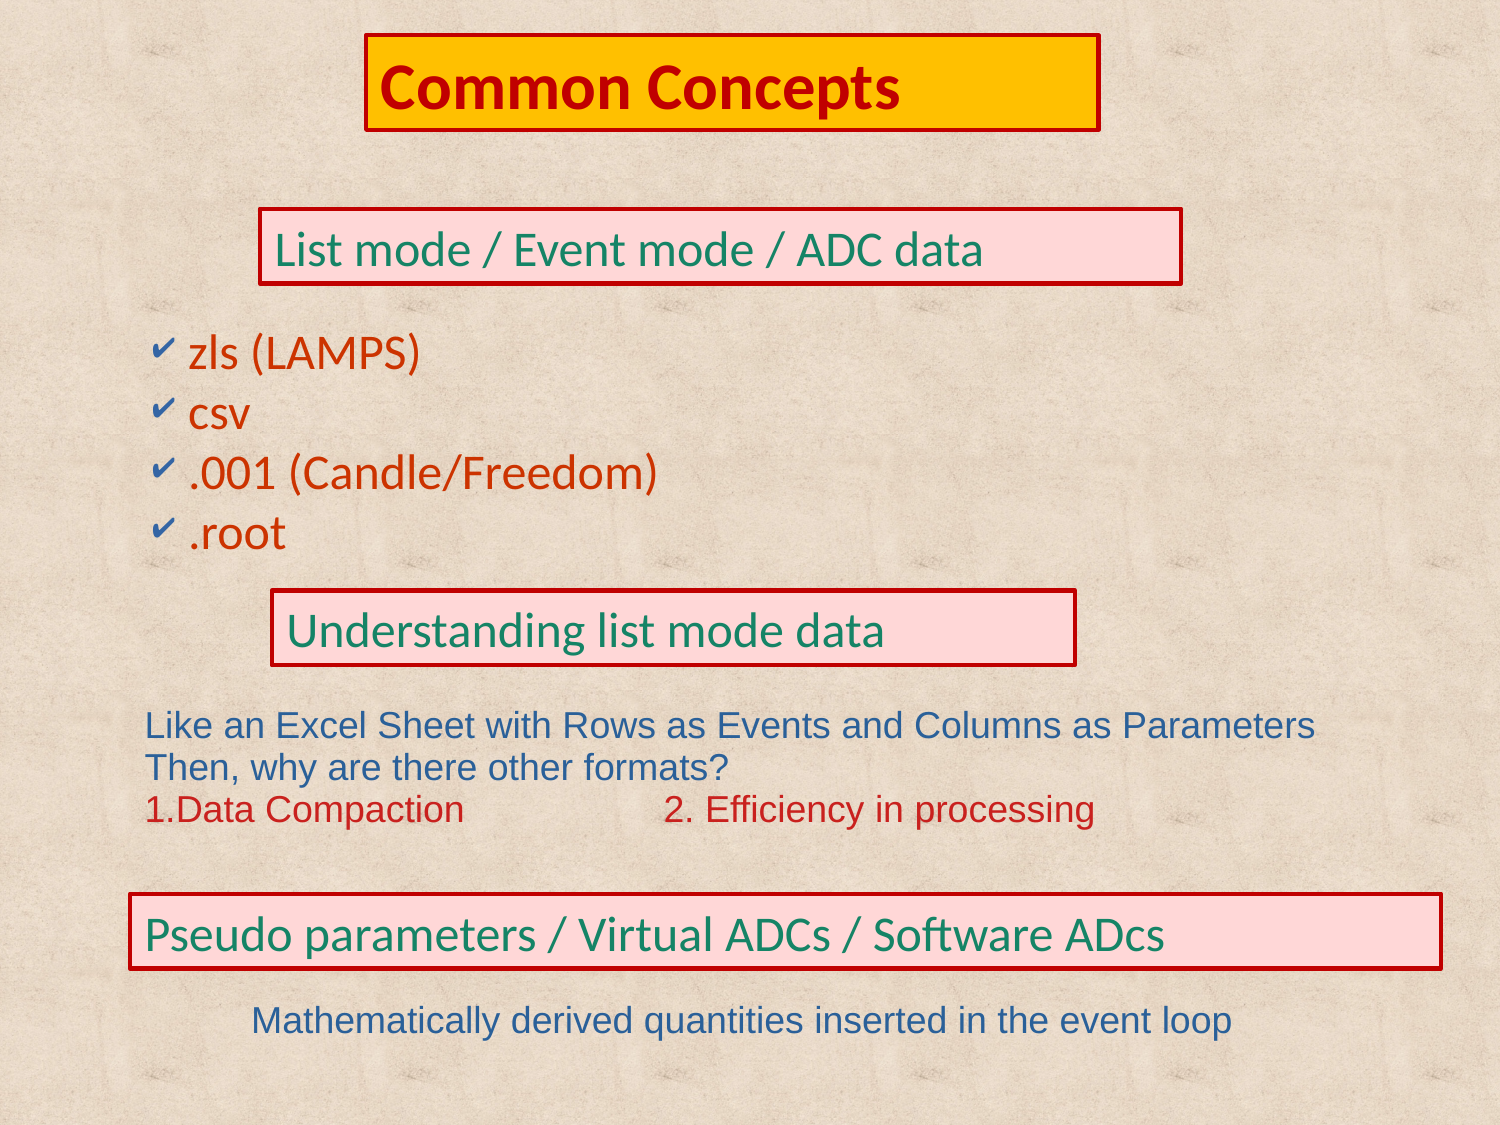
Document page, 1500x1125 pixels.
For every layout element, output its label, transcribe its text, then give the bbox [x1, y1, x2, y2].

text_box Common Concepts [366, 35, 1099, 130]
text_box Understanding list mode data [271, 590, 1075, 666]
text_box zls (LAMPS) csv .001 (Candle/Freedom) .root [137, 312, 1311, 567]
text_box Like an Excel Sheet with Rows as Events and Columns as Parameters Then, why are there other formats? 1.Data Compaction 2. Efficiency in processing [129, 696, 1332, 838]
text_box Pseudo parameters / Virtual ADCs / Software ADcs [129, 893, 1441, 969]
text_box List mode / Event mode / ADC data [259, 208, 1182, 284]
text_box Mathematically derived quantities inserted in the event loop [236, 992, 1248, 1049]
